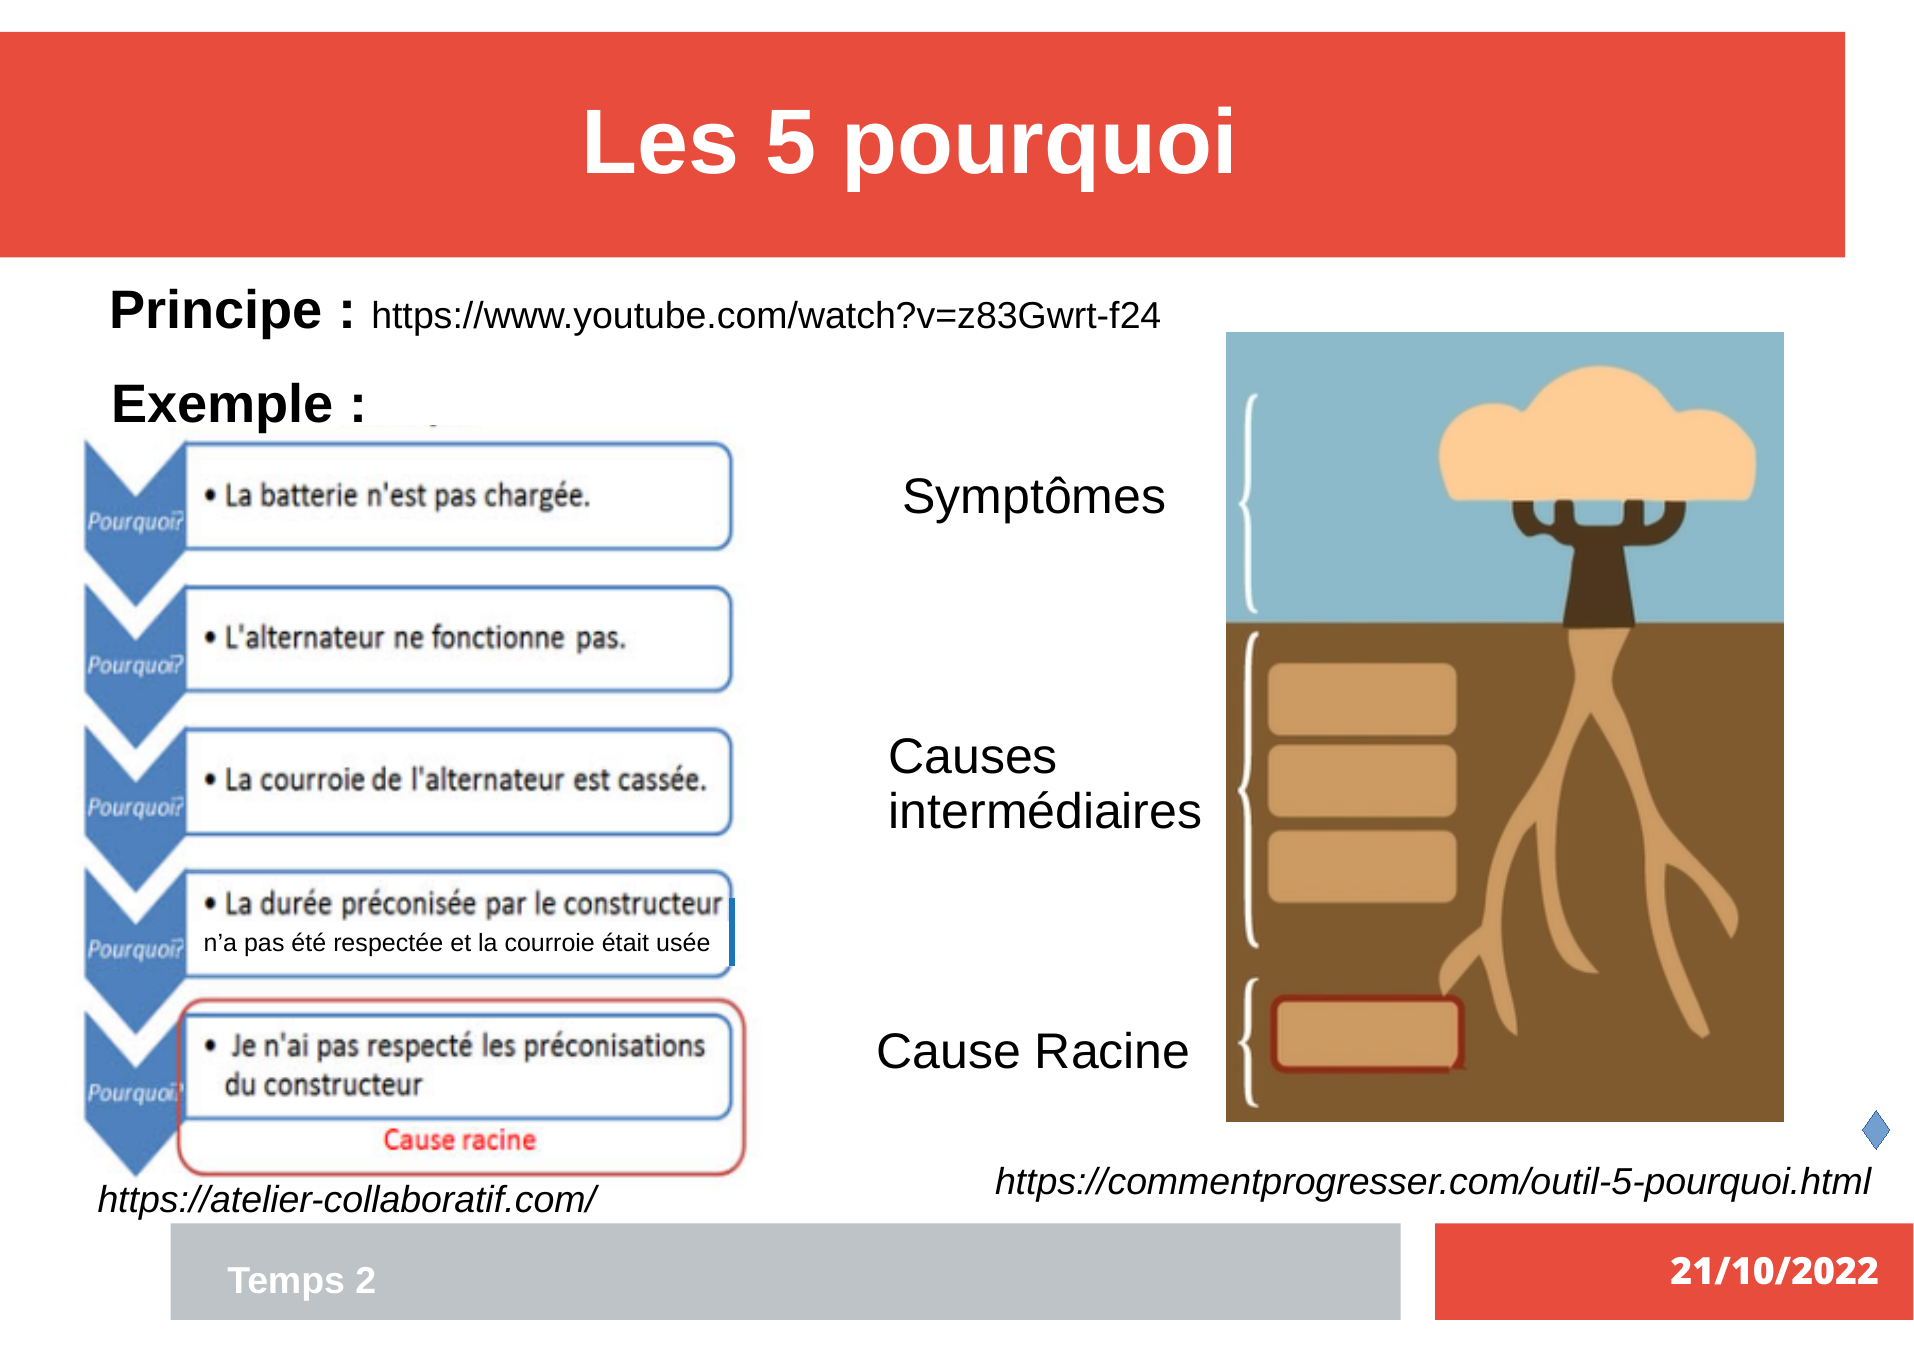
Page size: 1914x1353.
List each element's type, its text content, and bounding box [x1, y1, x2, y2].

text_box Causes intermédiaires [874, 720, 1241, 903]
text_box Temps 2 [212, 1251, 981, 1309]
picture [1226, 332, 1784, 1123]
picture [59, 425, 779, 1214]
text_box n’a pas été respectée et la courroie était usée [188, 921, 733, 967]
text_box Cause Racine [862, 1015, 1229, 1104]
text_box https://commentprogresser.com/outil-5-pourquoi.html [980, 1153, 1914, 1252]
text_box Exemple : [96, 366, 1195, 461]
text_box https://atelier-collaboratif.com/ [82, 1171, 756, 1229]
text_box Les 5 pourquoi [566, 82, 1808, 303]
text_box Symptômes [887, 461, 1195, 532]
text_box Principe : https://www.youtube.com/watch?v=z83Gwrt-f24 [94, 271, 1193, 367]
text_box [1862, 1110, 1890, 1150]
